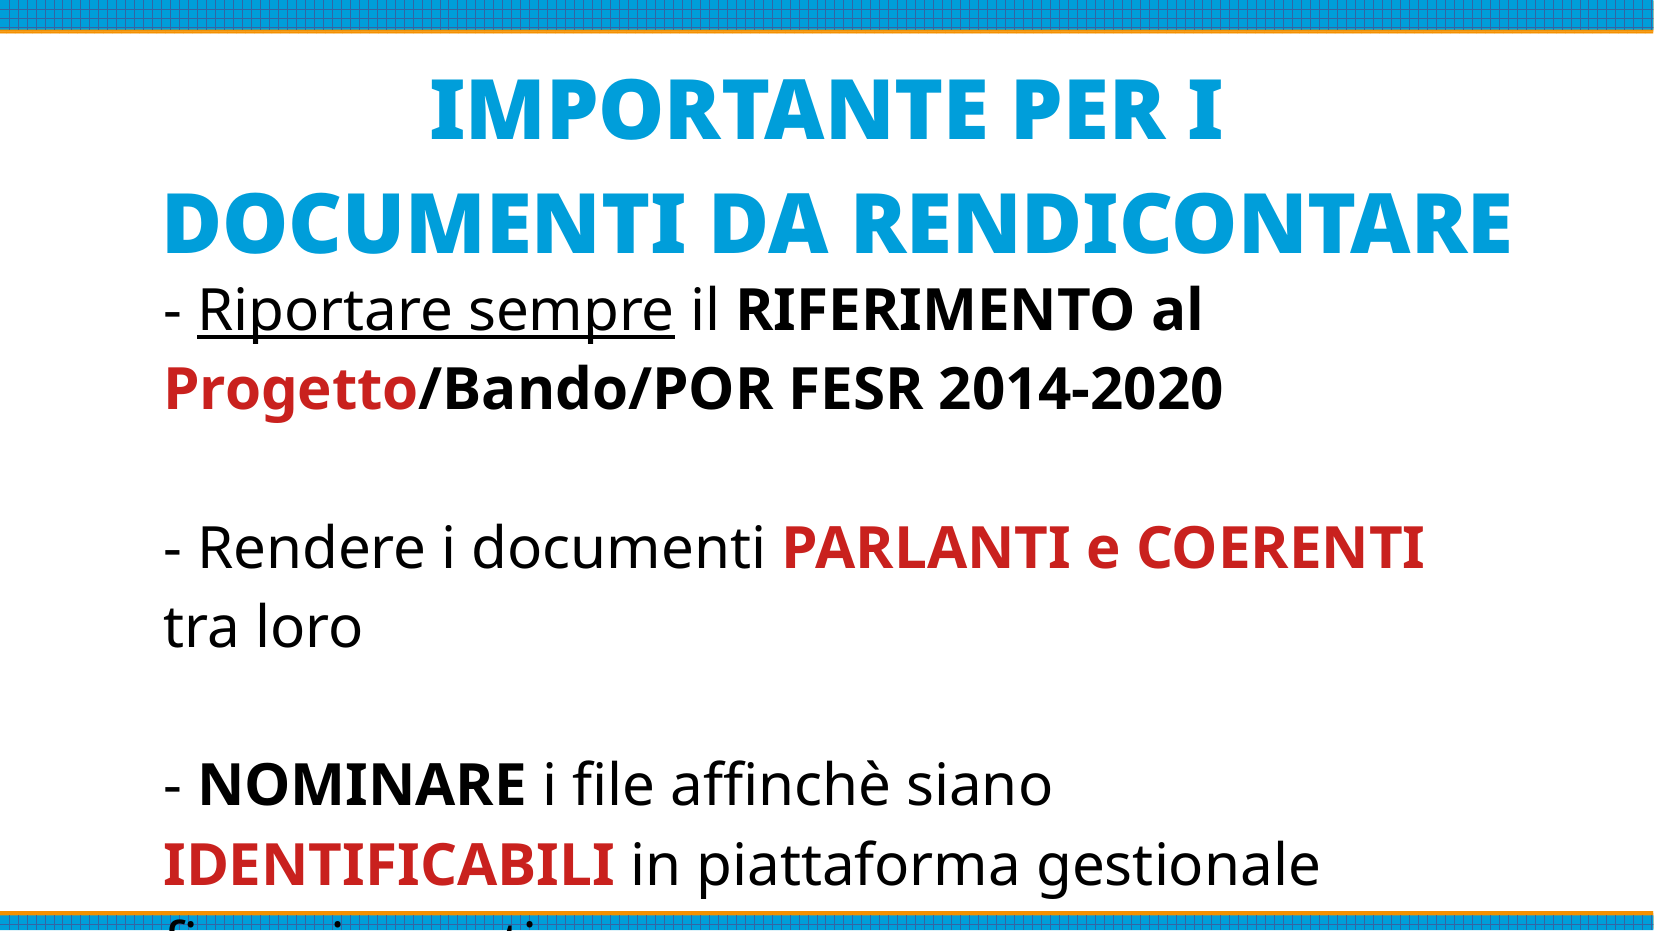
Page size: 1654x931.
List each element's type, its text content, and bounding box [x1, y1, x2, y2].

text_box - Riportare sempre il RIFERIMENTO al Progetto/Bando/POR FESR 2014-2020 - Rendere i documenti PARLANTI e COERENTI tra loro - NOMINARE i file affinchè siano IDENTIFICABILI in piattaforma gestionale finanziamenti [157, 472, 1477, 778]
subtitle IMPORTANTE PER I DOCUMENTI DA RENDICONTARE [88, 14, 1565, 768]
